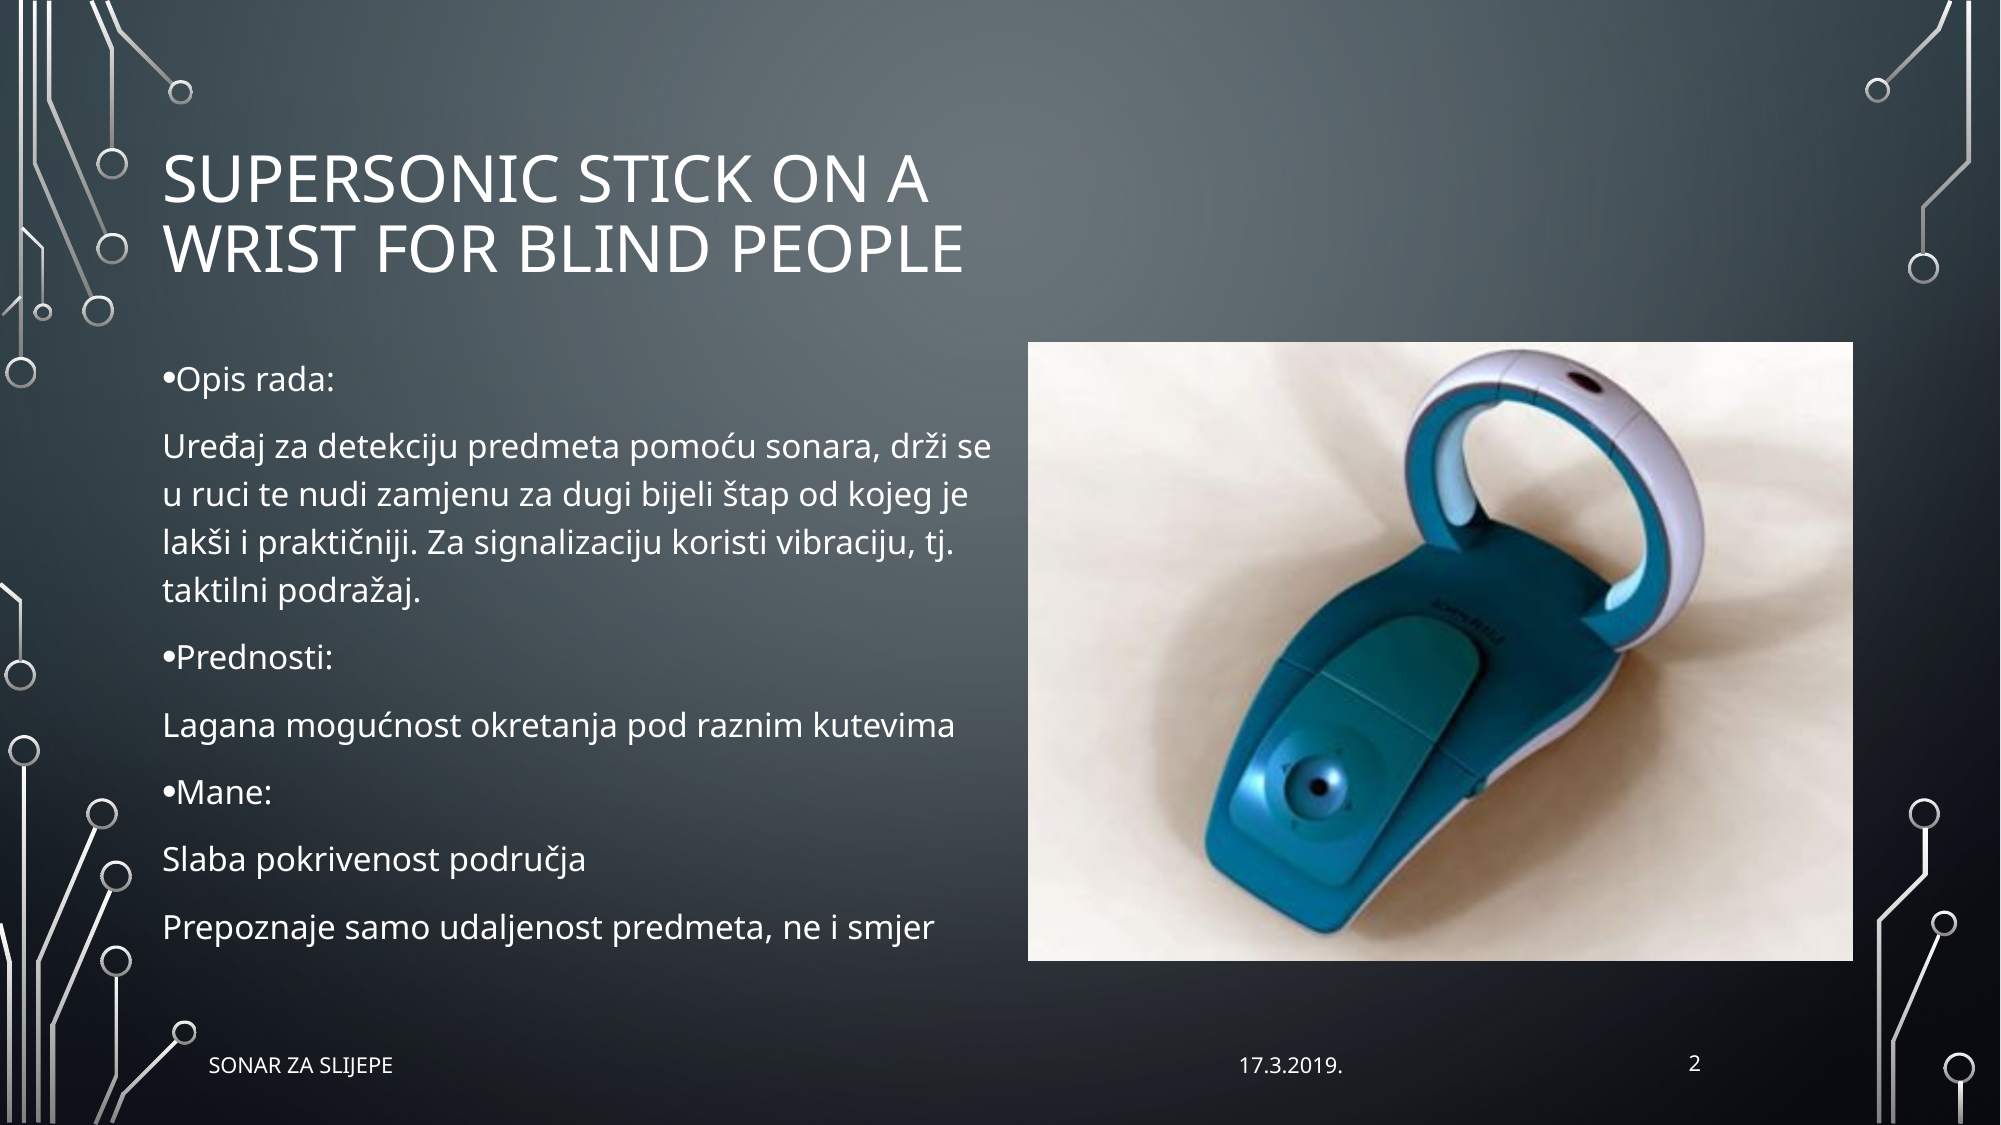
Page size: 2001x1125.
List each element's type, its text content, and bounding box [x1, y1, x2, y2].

text_box Sonar za slijepe [193, 1034, 1218, 1095]
picture [1028, 342, 1853, 961]
text_box [1673, 1034, 1801, 1095]
title Supersonic Stick on a Wrist for Blind People [147, 103, 989, 330]
list Opis rada: Uređaj za detekciju predmeta pomoću sonara, drži se u ruci te nudi zamjenu za dugi bijeli štap od kojeg je lakši i praktičniji. Za signalizaciju koristi vibraciju, tj. taktilni podražaj. Prednosti: Lagana mogućnost okretanja pod raznim kutevima Mane: Slaba pokrivenost područja Prepoznaje samo udaljenost predmeta, ne i smjer [147, 342, 1029, 1022]
text_box 17.3.2019. [1223, 1034, 1673, 1095]
